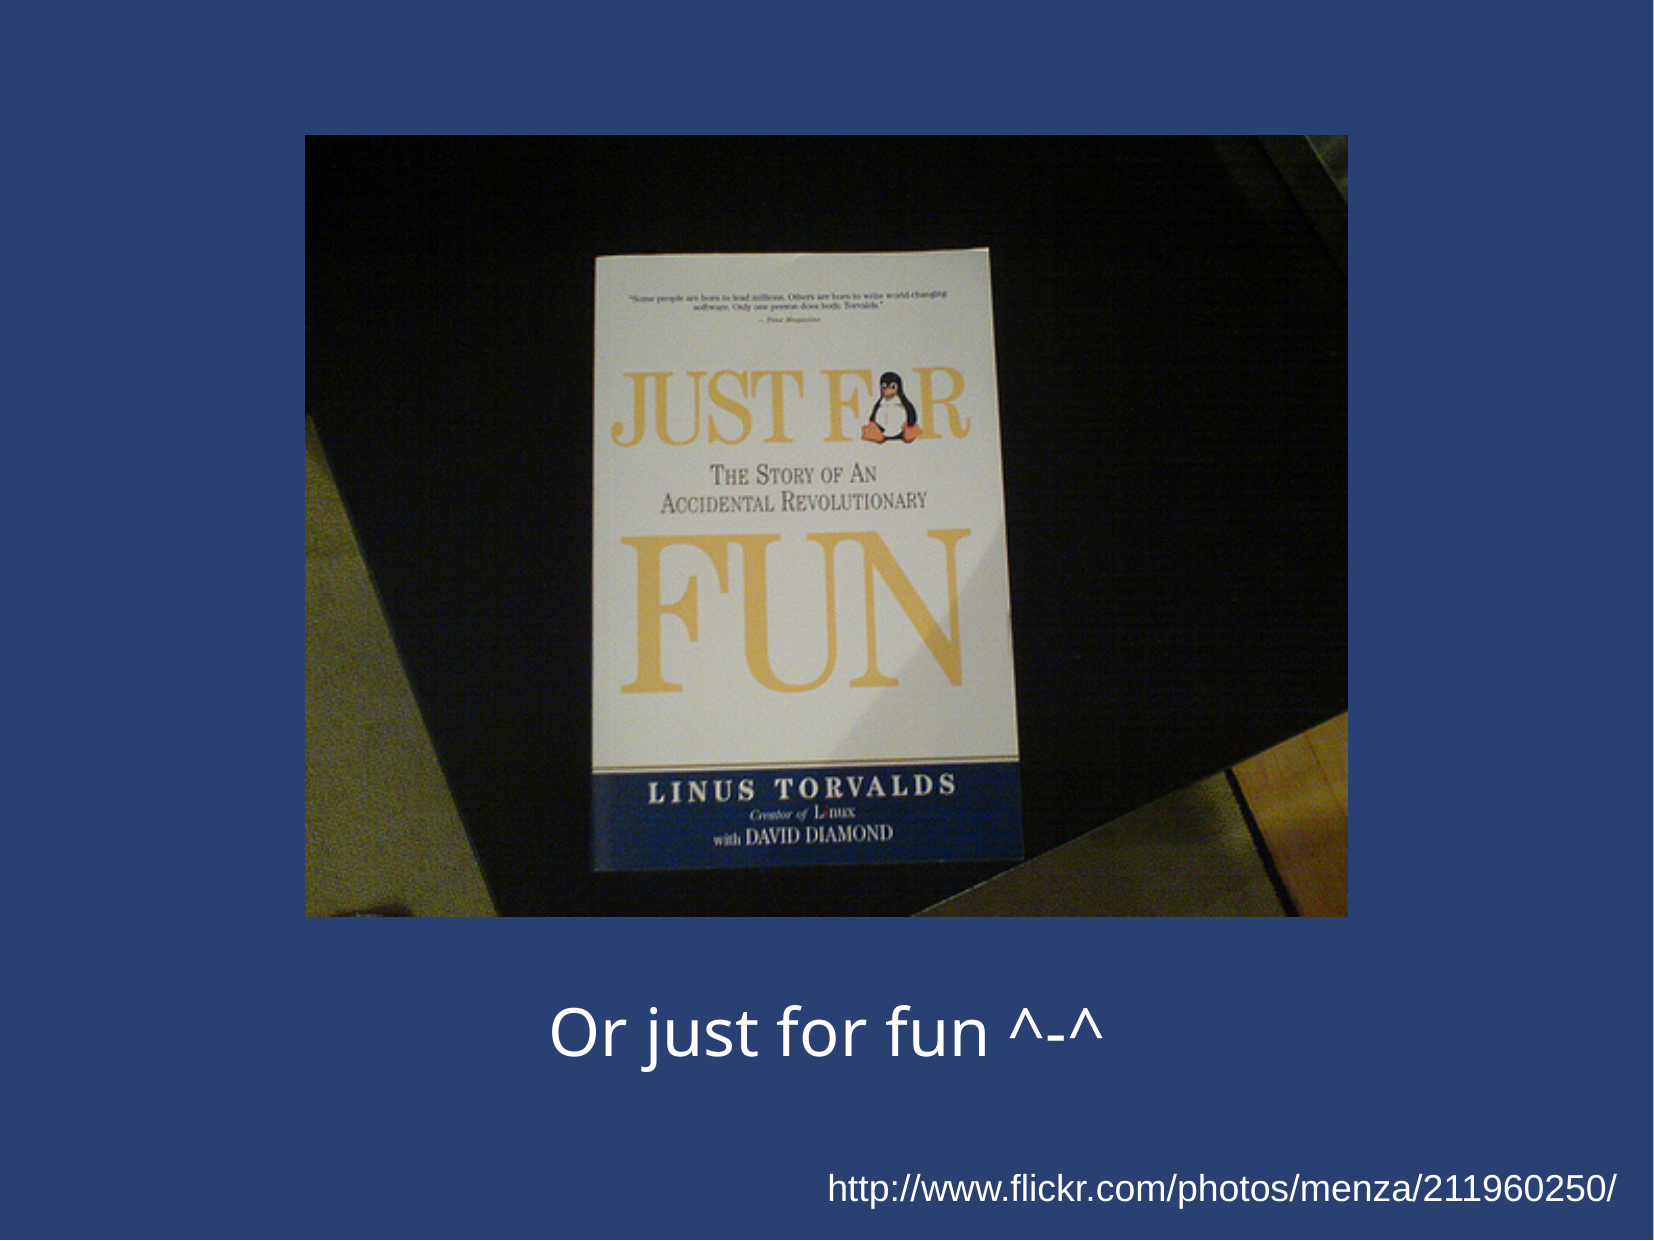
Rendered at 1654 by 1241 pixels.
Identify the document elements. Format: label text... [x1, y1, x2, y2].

subtitle Or just for fun ^-^ [121, 977, 1534, 1084]
text_box http://www.flickr.com/photos/menza/211960250/ [812, 1159, 1637, 1217]
picture [305, 135, 1348, 917]
